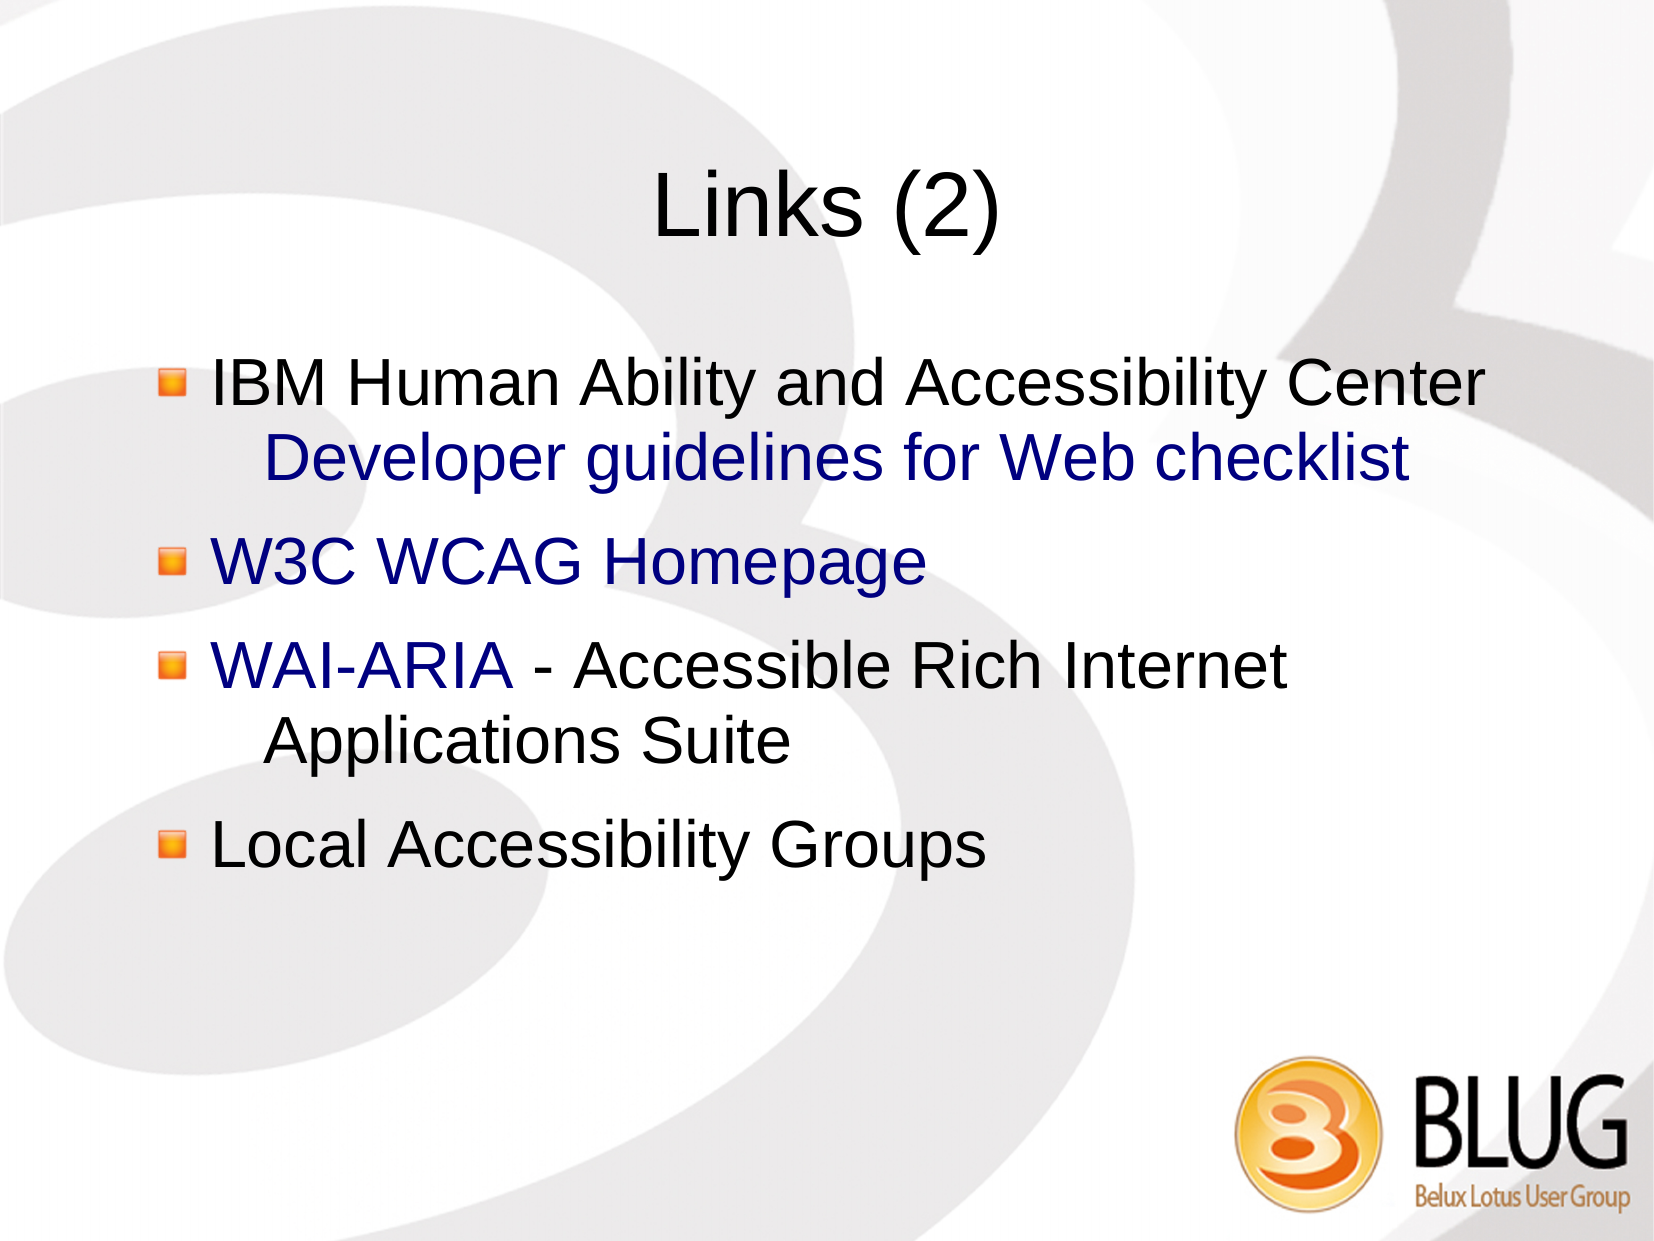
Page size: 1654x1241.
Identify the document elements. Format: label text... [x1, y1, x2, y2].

title Links (2) [121, 102, 1534, 310]
picture [0, 0, 1654, 1241]
list IBM Human Ability and Accessibility Center Developer guidelines for Web checklist W3C WCAG Homepage WAI-ARIA - Accessible Rich Internet Applications Suite Local Accessibility Groups [121, 344, 1534, 1126]
